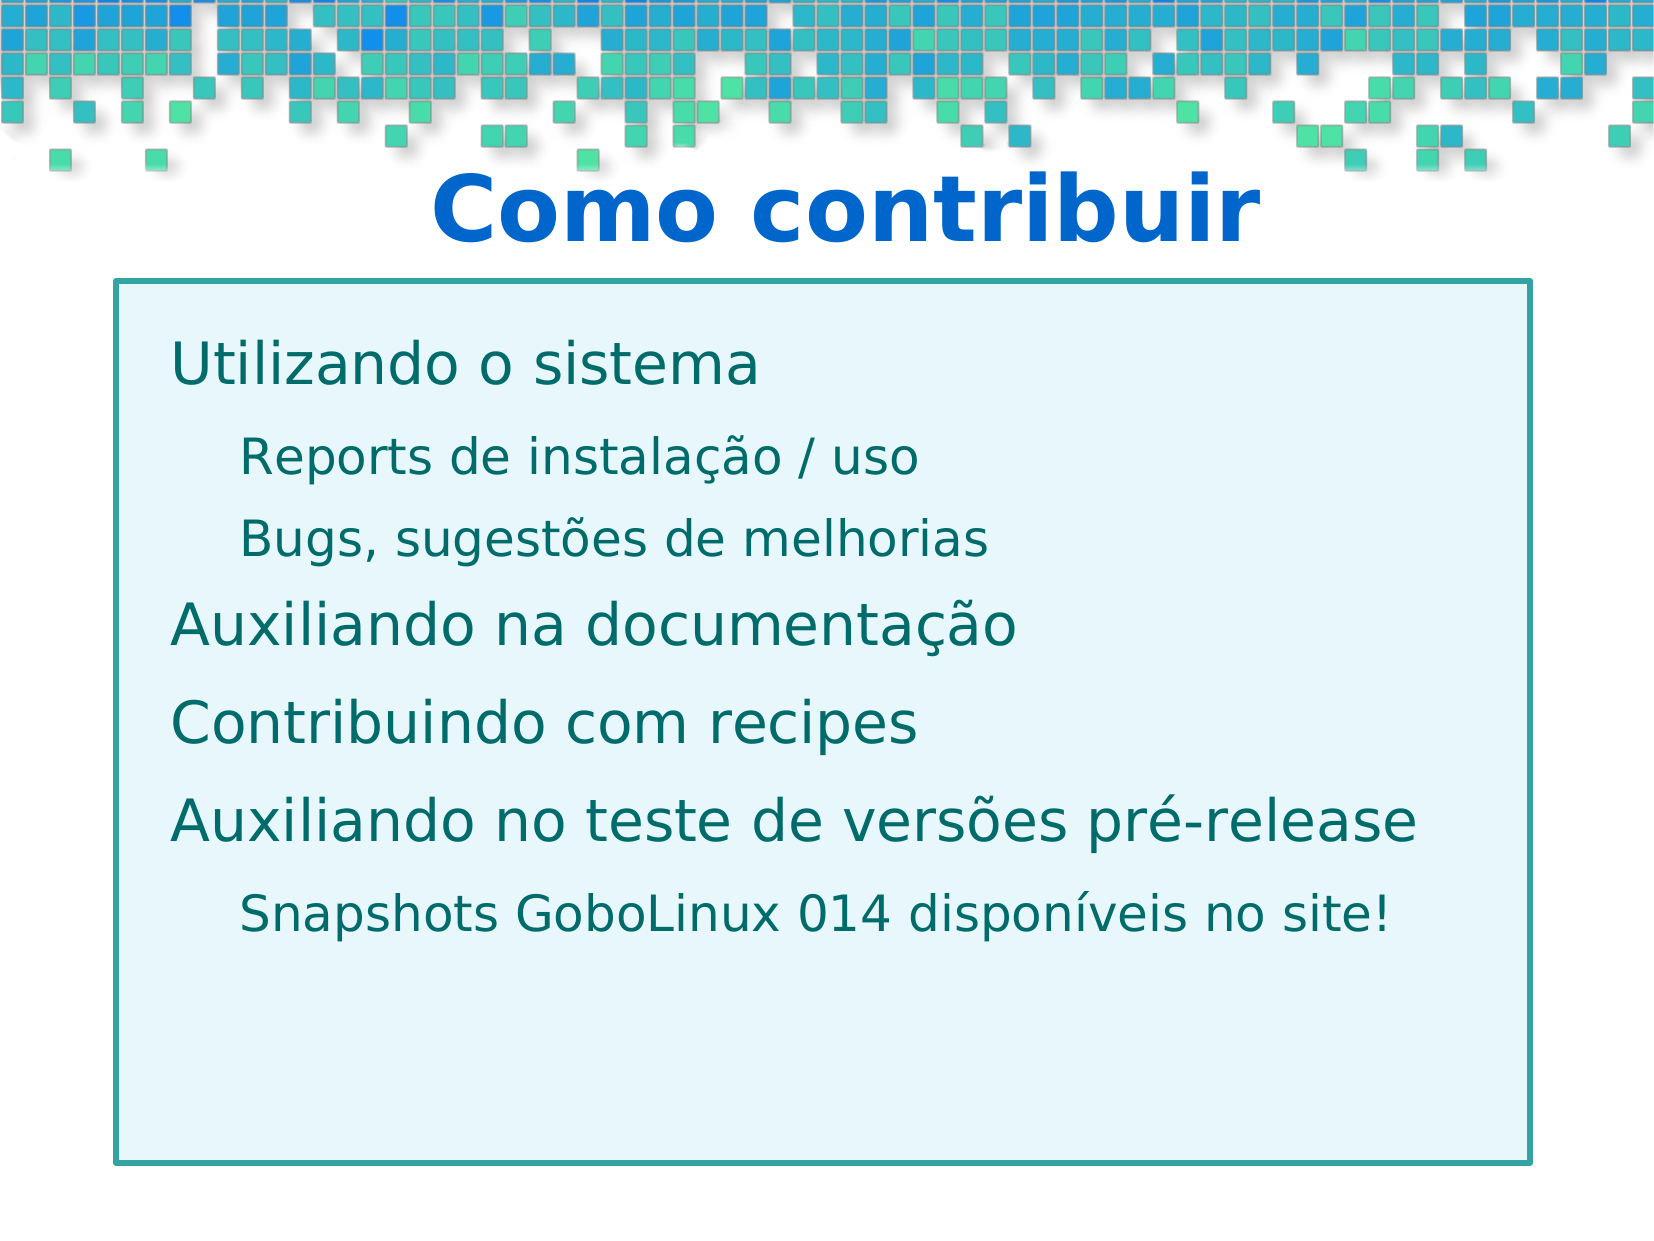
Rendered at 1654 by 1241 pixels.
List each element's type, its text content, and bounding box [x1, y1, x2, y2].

title Como contribuir [112, 132, 1581, 287]
picture [0, 0, 1654, 185]
list Utilizando o sistema Reports de instalação / uso Bugs, sugestões de melhorias Auxiliando na documentação Contribuindo com recipes Auxiliando no teste de versões pré-release Snapshots GoboLinux 014 disponíveis no site! [145, 330, 1479, 1079]
